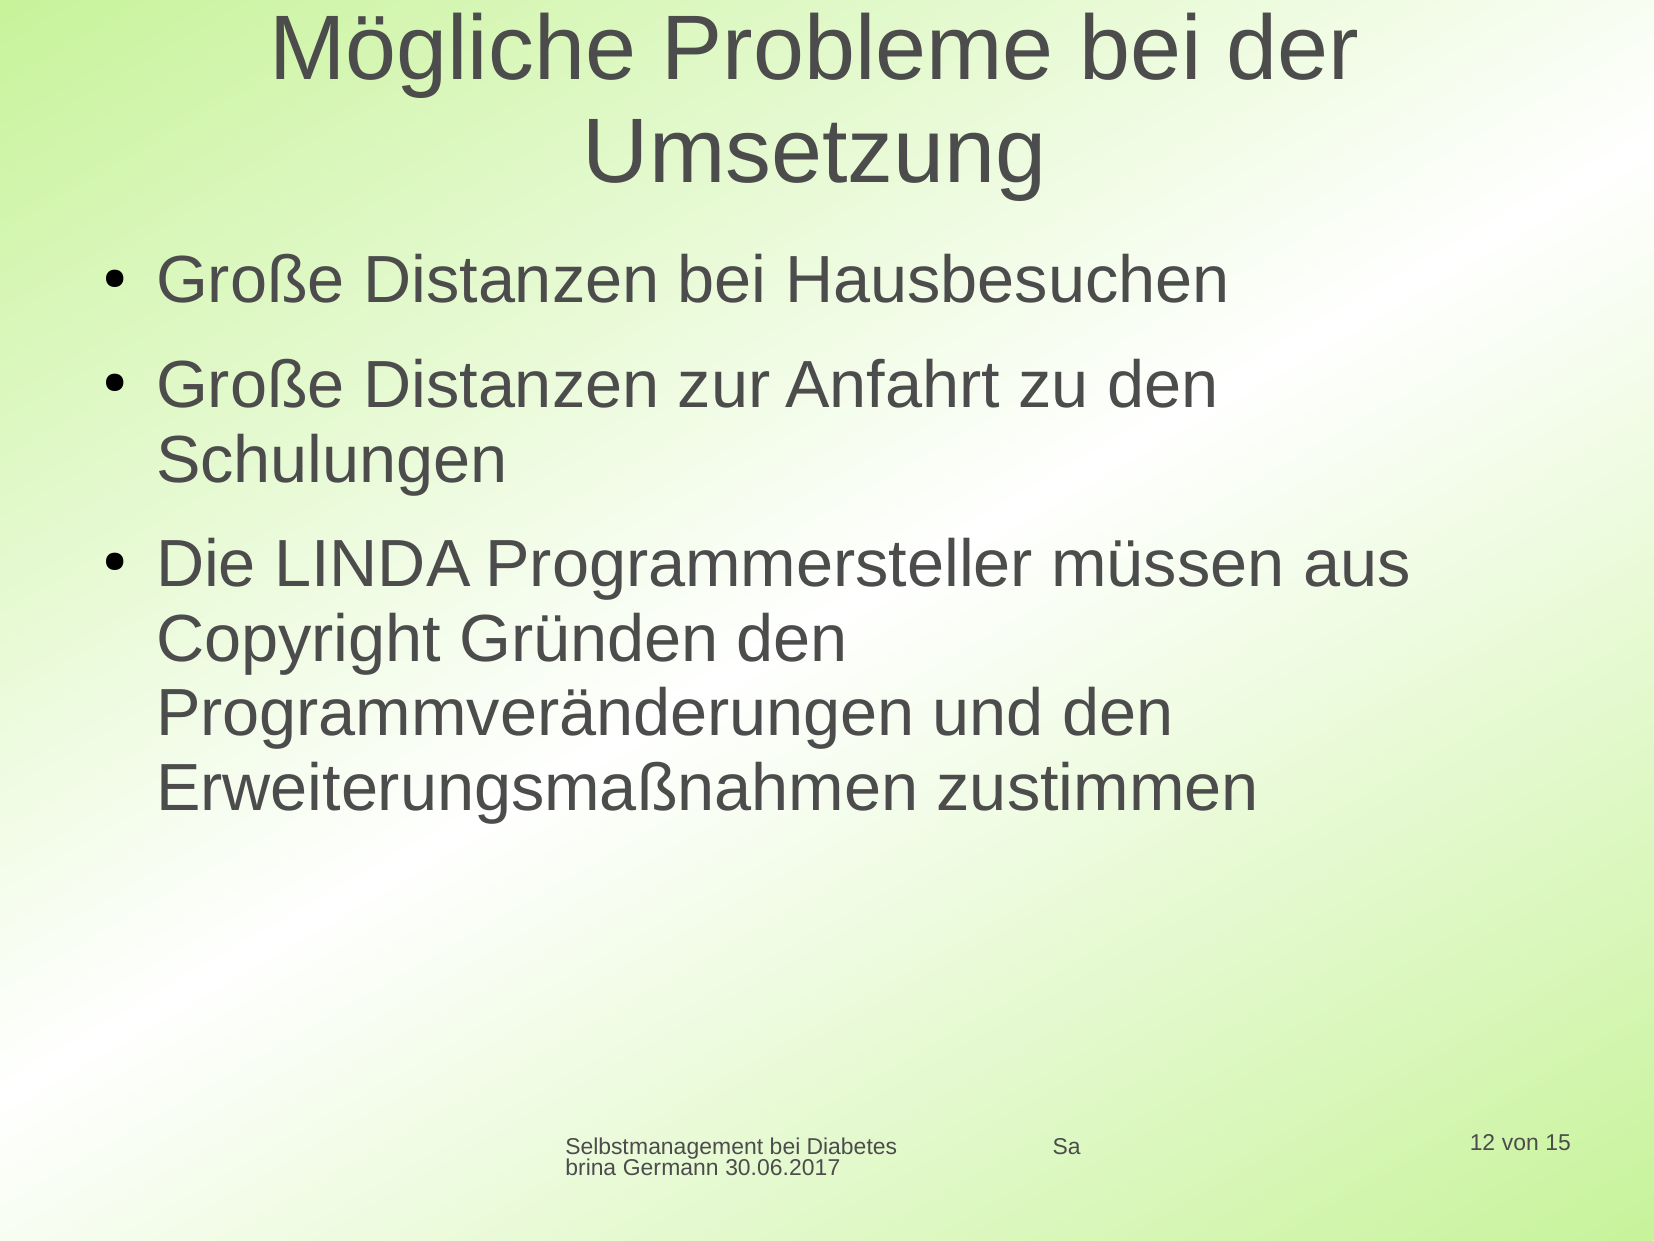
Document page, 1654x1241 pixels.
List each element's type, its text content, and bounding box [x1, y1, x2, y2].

list Große Distanzen bei Hausbesuchen Große Distanzen zur Anfahrt zu den Schulungen Die LINDA Programmersteller müssen aus Copyright Gründen den Programmveränderungen und den Erweiterungsmaßnahmen zustimmen [85, 242, 1574, 1063]
title Mögliche Probleme bei der Umsetzung [70, 0, 1560, 202]
text_box [204, 194, 1654, 1015]
